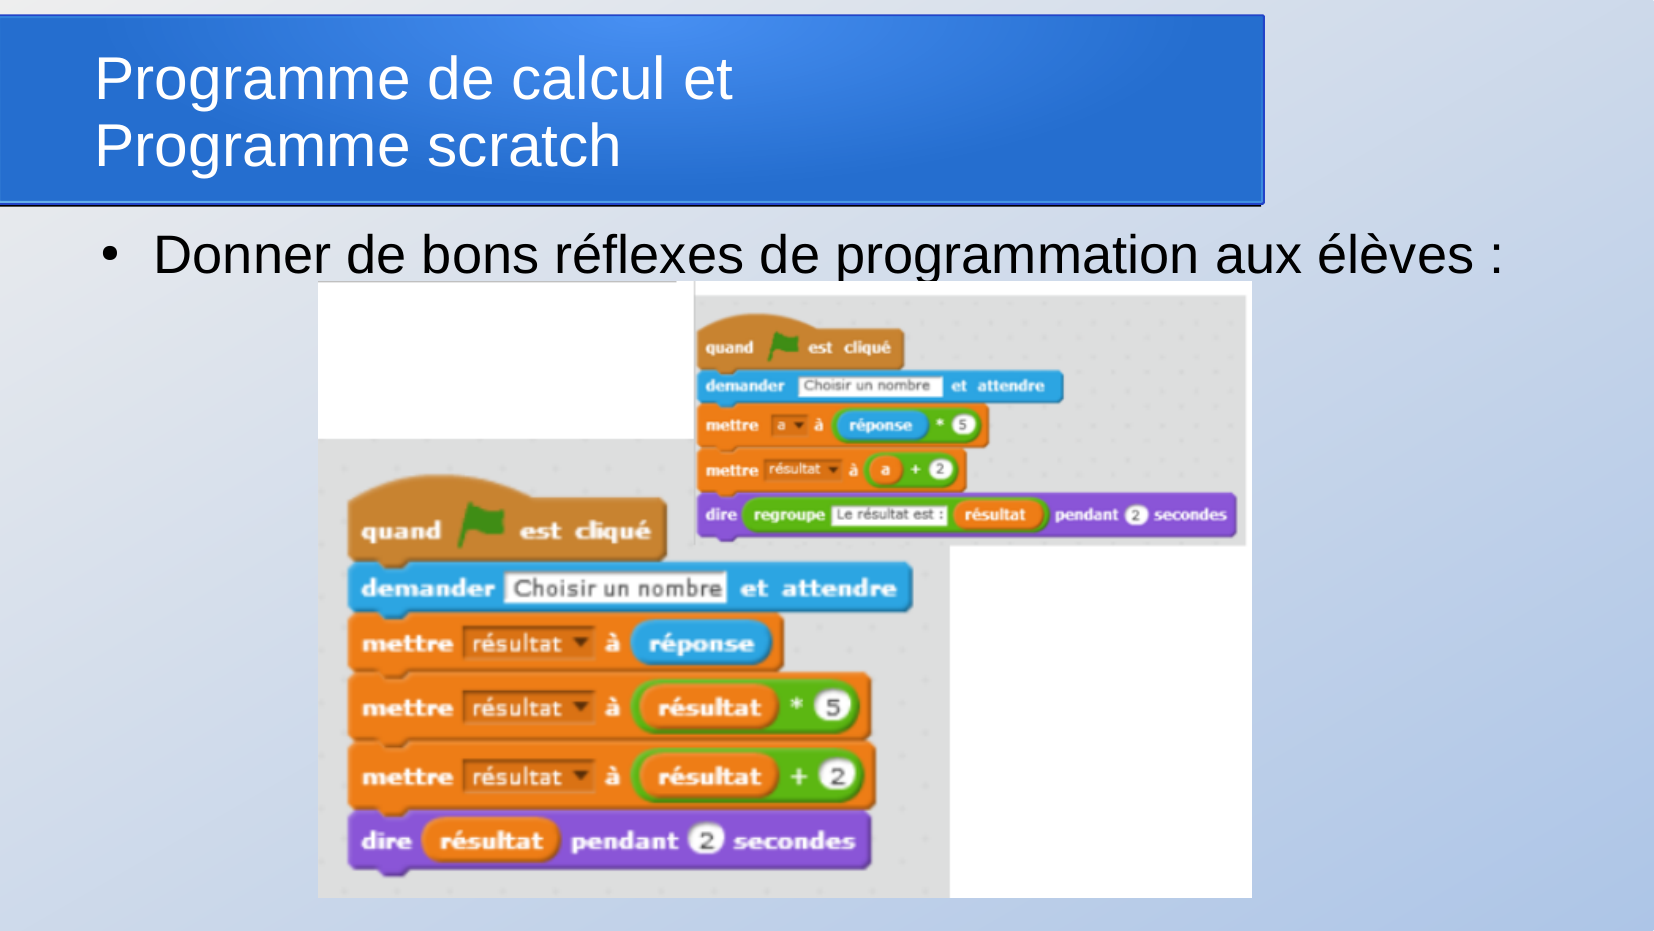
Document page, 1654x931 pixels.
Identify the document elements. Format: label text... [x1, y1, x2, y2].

picture [318, 281, 1252, 898]
list Donner de bons réflexes de programmation aux élèves : [82, 224, 1571, 764]
title Programme de calcul et Programme scratch [94, 0, 1252, 224]
